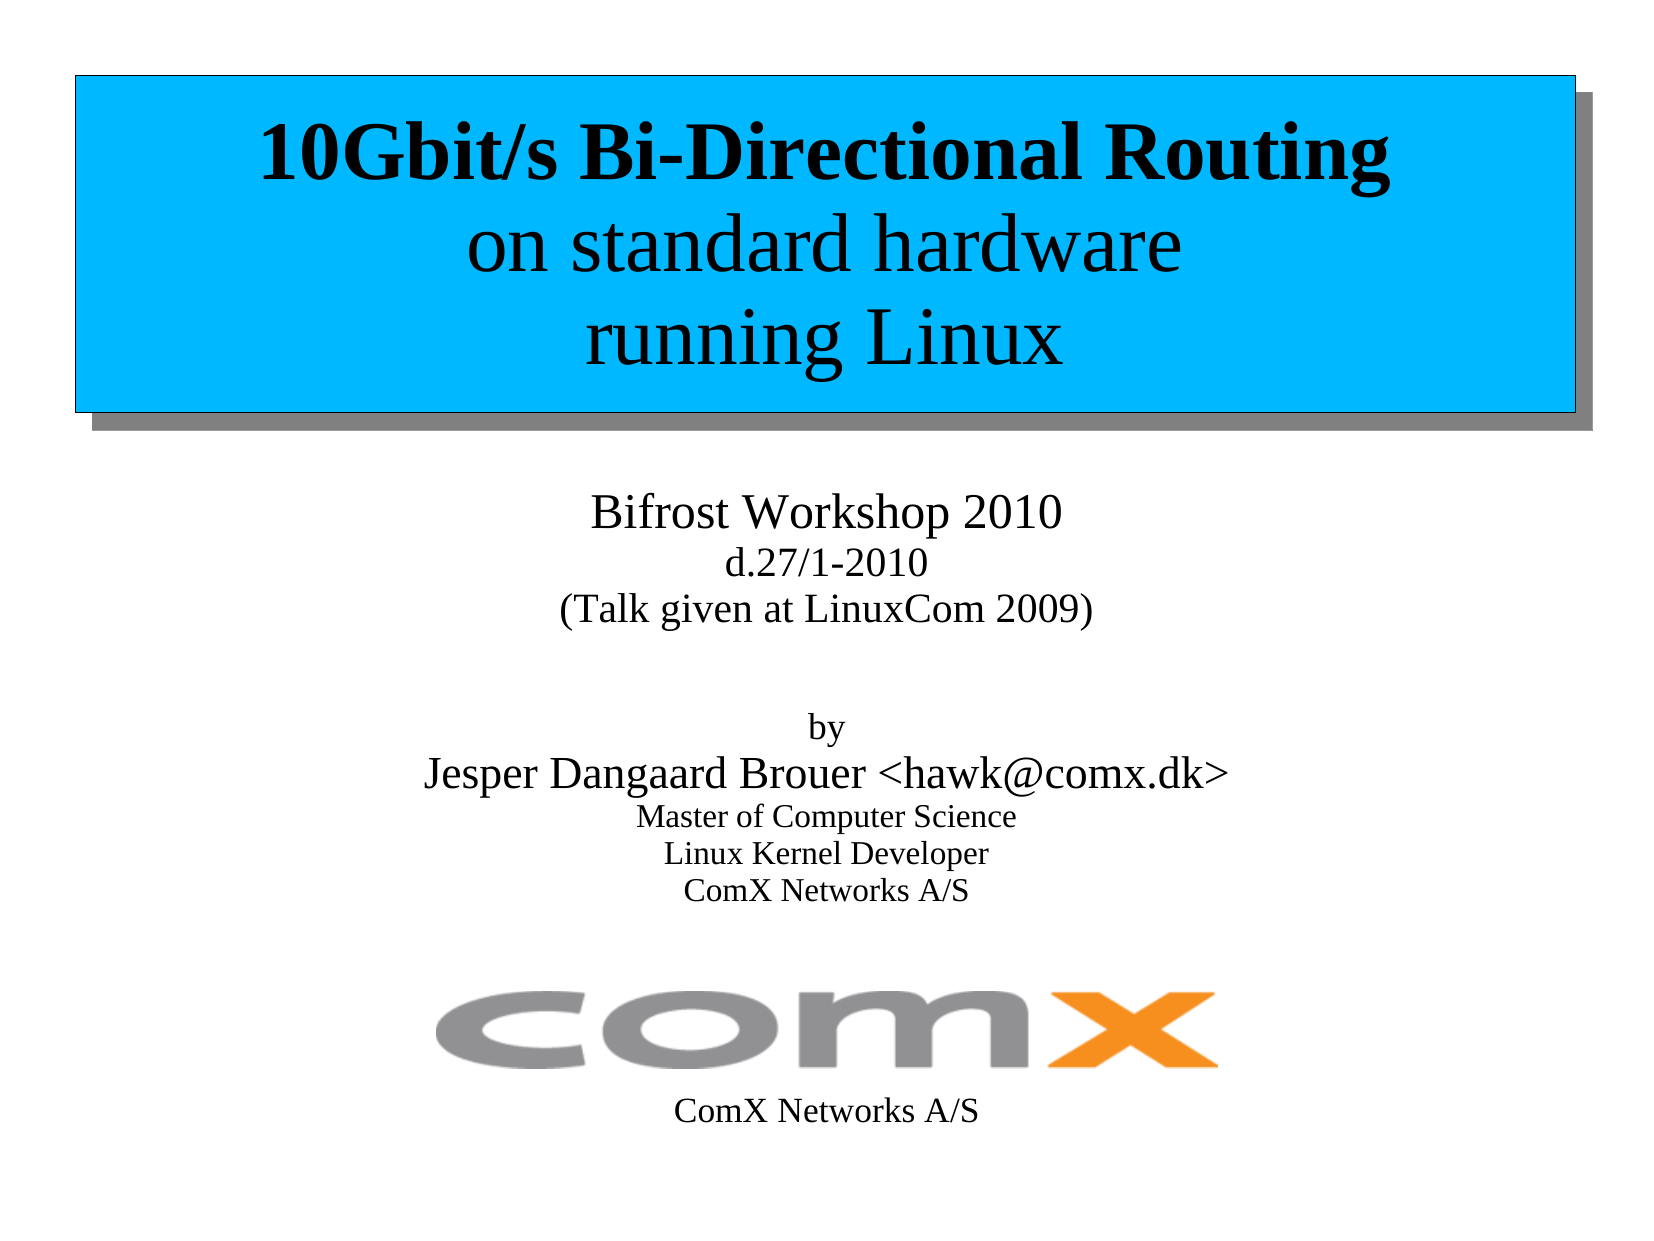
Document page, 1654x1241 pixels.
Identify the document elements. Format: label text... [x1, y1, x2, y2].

text_box by Jesper Dangaard Brouer <hawk@comx.dk> Master of Computer Science Linux Kernel Developer ComX Networks A/S [339, 690, 1315, 925]
picture [436, 991, 1218, 1069]
text_box ComX Networks A/S [597, 1075, 1057, 1182]
text_box Bifrost Workshop 2010 d.27/1-2010 (Talk given at LinuxCom 2009) [466, 468, 1188, 647]
text_box 10Gbit/s Bi-Directional Routing on standard hardware running Linux [75, 75, 1576, 413]
